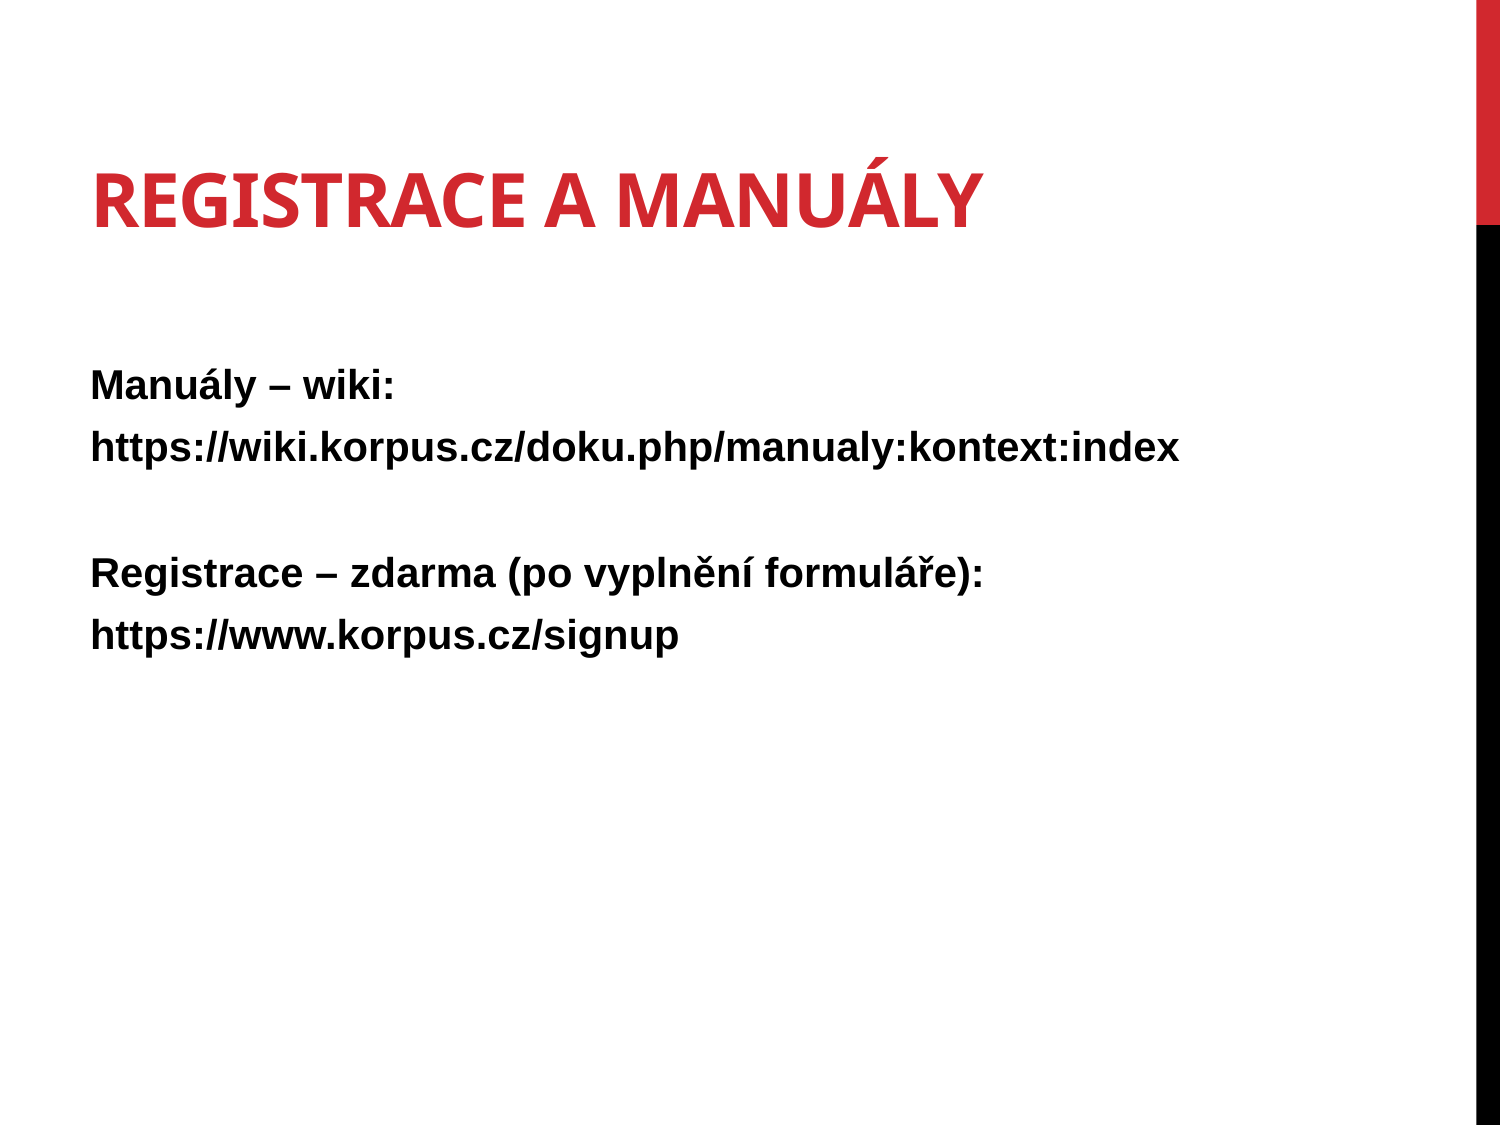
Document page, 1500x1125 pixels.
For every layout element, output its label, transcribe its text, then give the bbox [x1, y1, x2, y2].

list Manuály – wiki: https://wiki.korpus.cz/doku.php/manualy:kontext:index Registrace – zdarma (po vyplnění formuláře): https://www.korpus.cz/signup [75, 287, 1326, 1005]
title Registrace a MANUÁLY [75, 25, 1026, 251]
